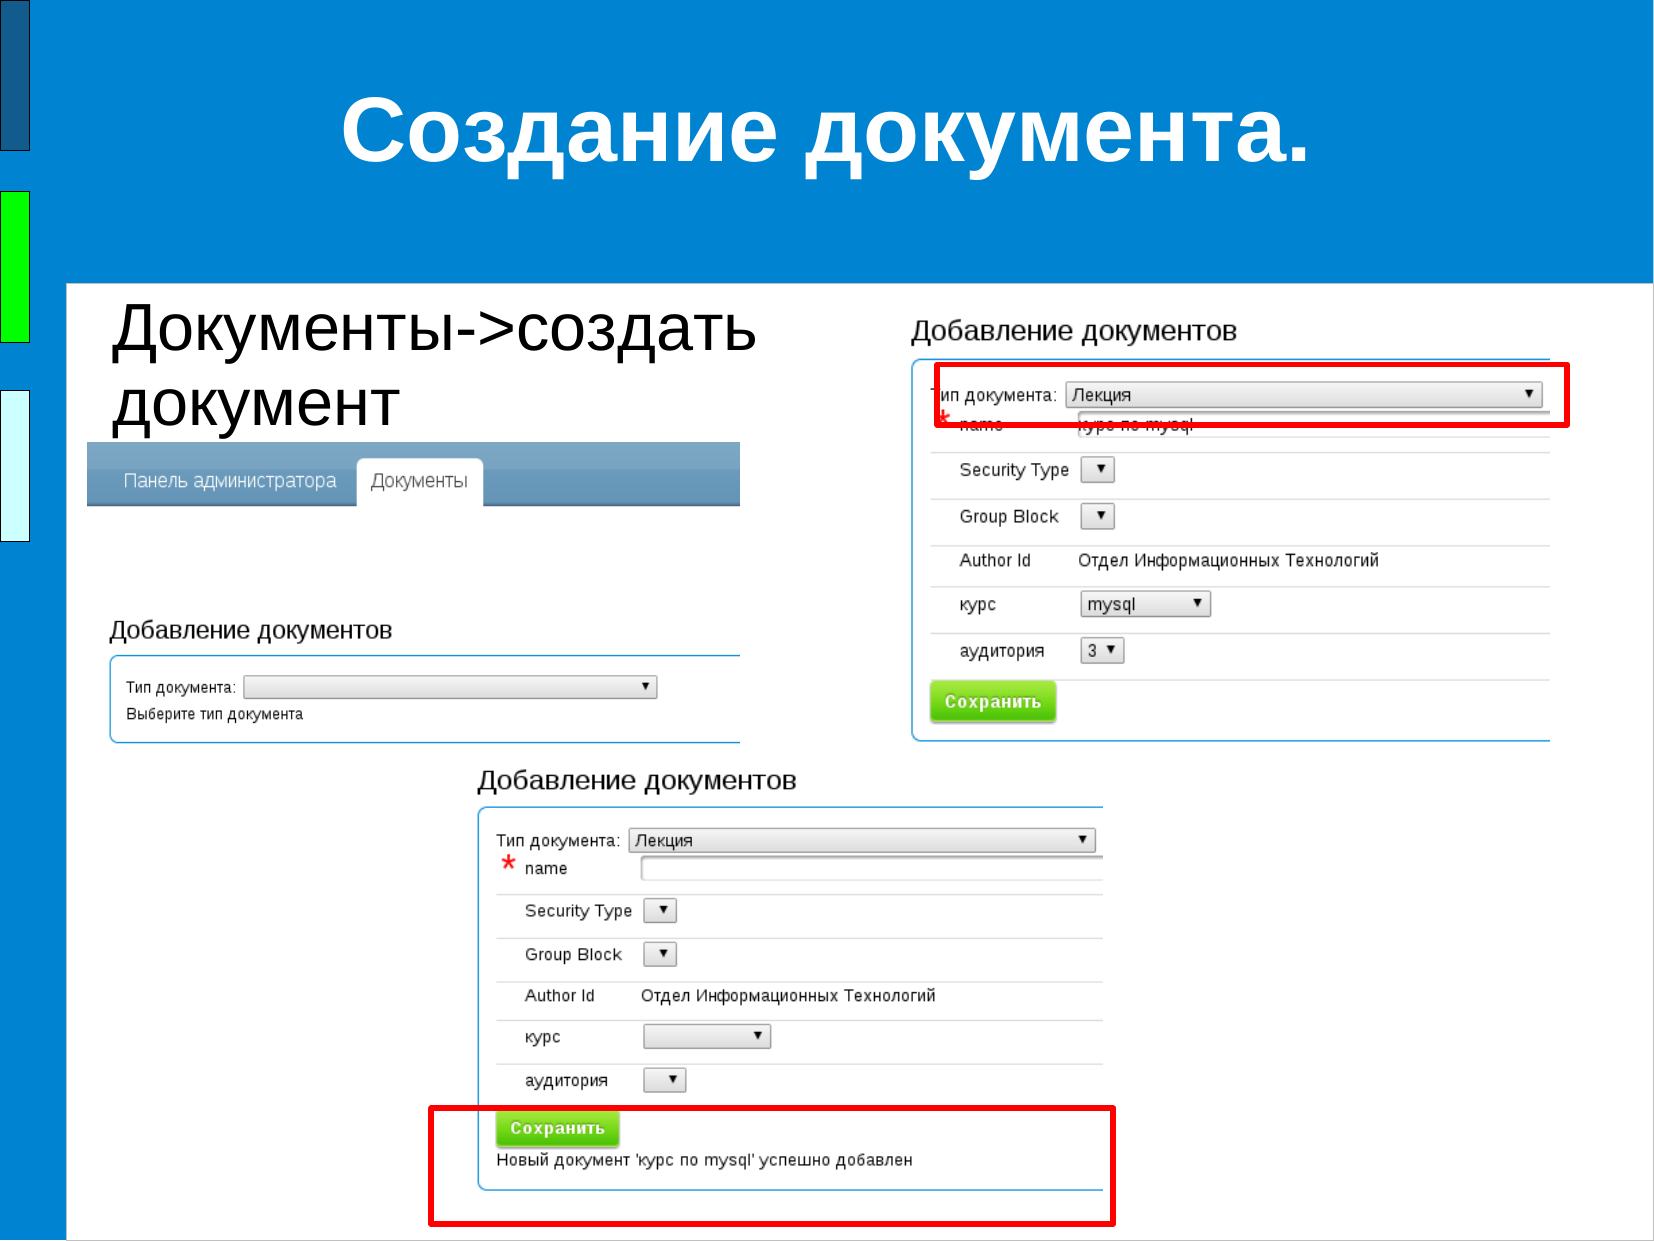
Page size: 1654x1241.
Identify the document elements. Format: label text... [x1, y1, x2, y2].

picture [940, 367, 1550, 422]
picture [467, 1111, 1103, 1221]
title Создание документа. [82, 33, 1571, 226]
picture [87, 284, 1550, 1105]
list Документы->создать документ [82, 290, 809, 1094]
